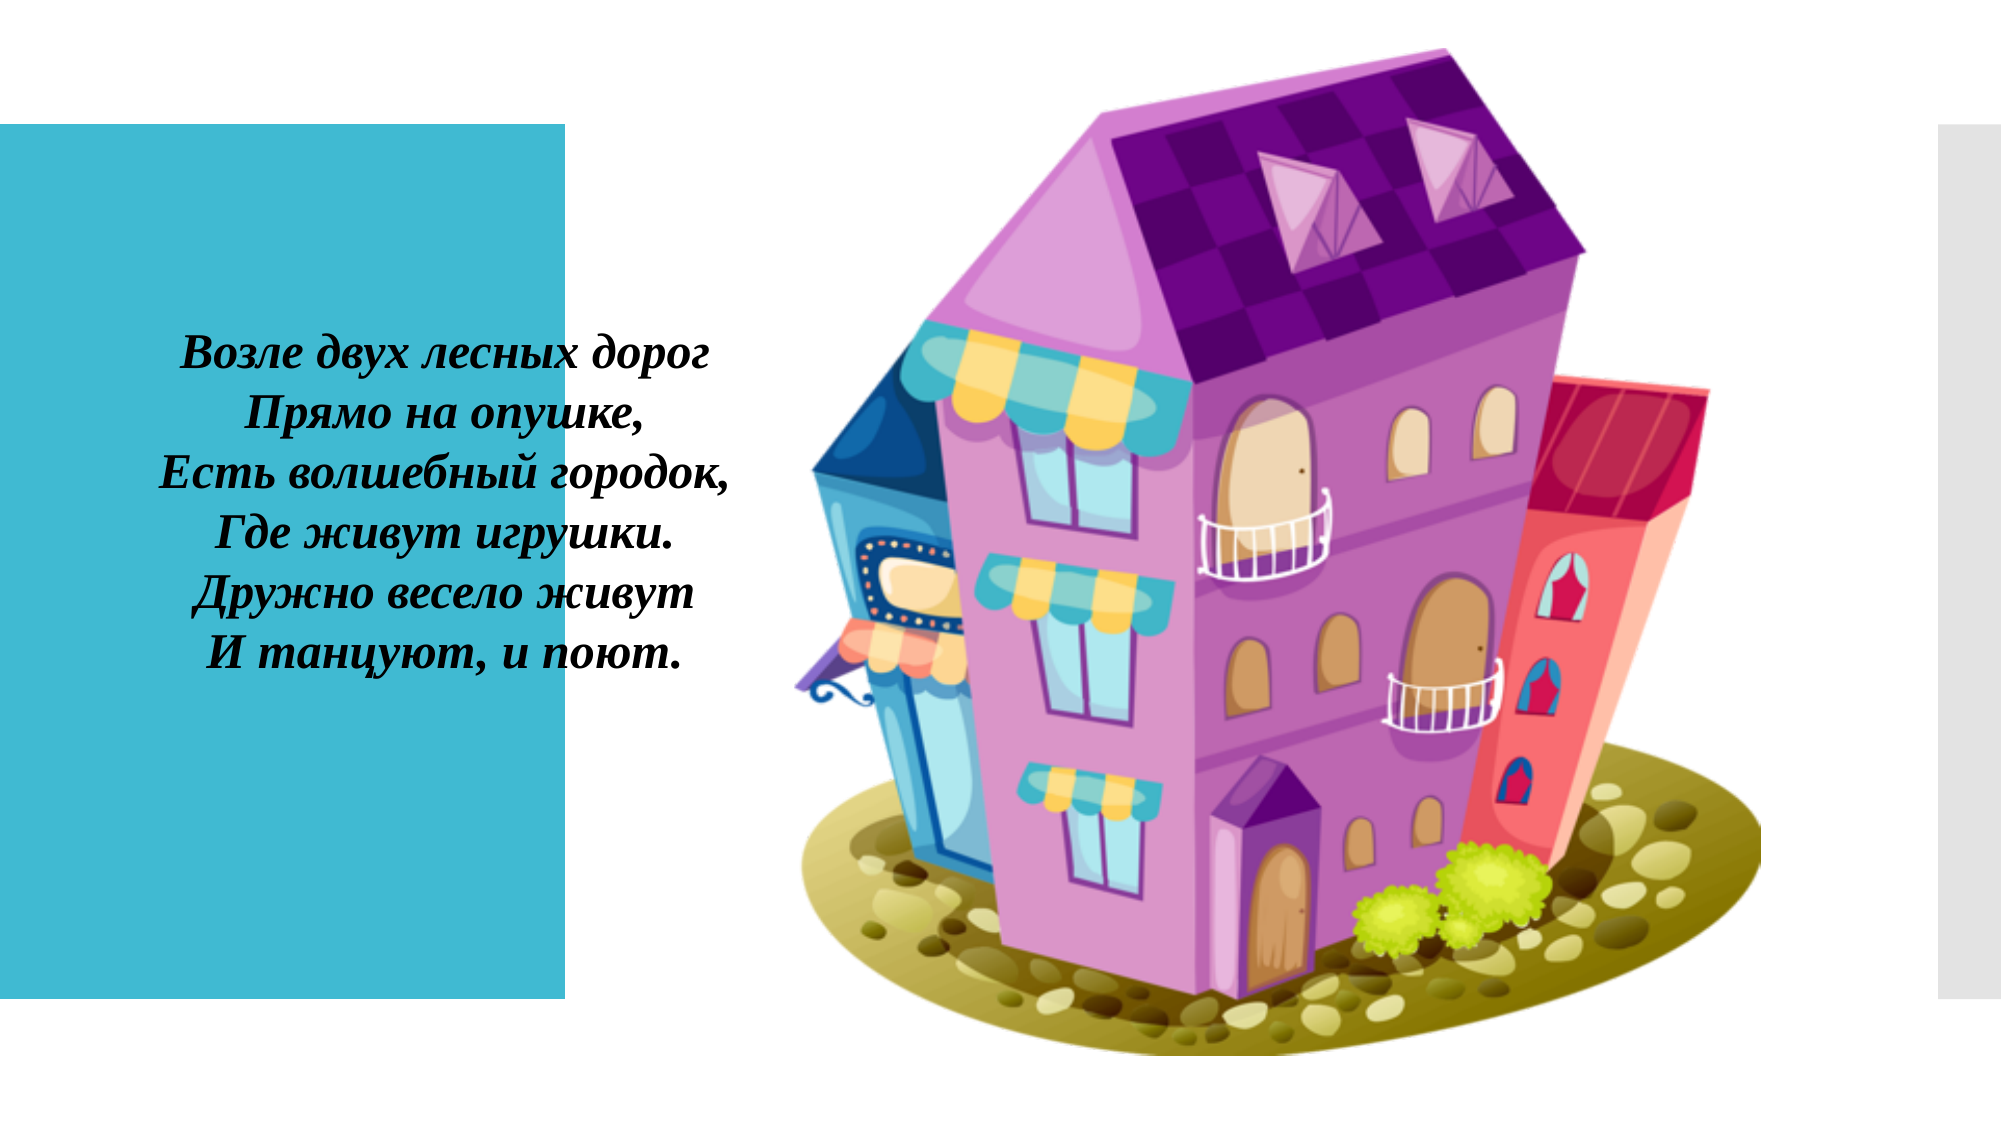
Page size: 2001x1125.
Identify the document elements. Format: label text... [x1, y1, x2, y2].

text_box Возле двух лесных дорог Прямо на опушке, Есть волшебный городок, Где живут игрушки. Дружно весело живут И танцуют, и поют. [142, 310, 748, 736]
picture [794, 48, 1761, 1057]
